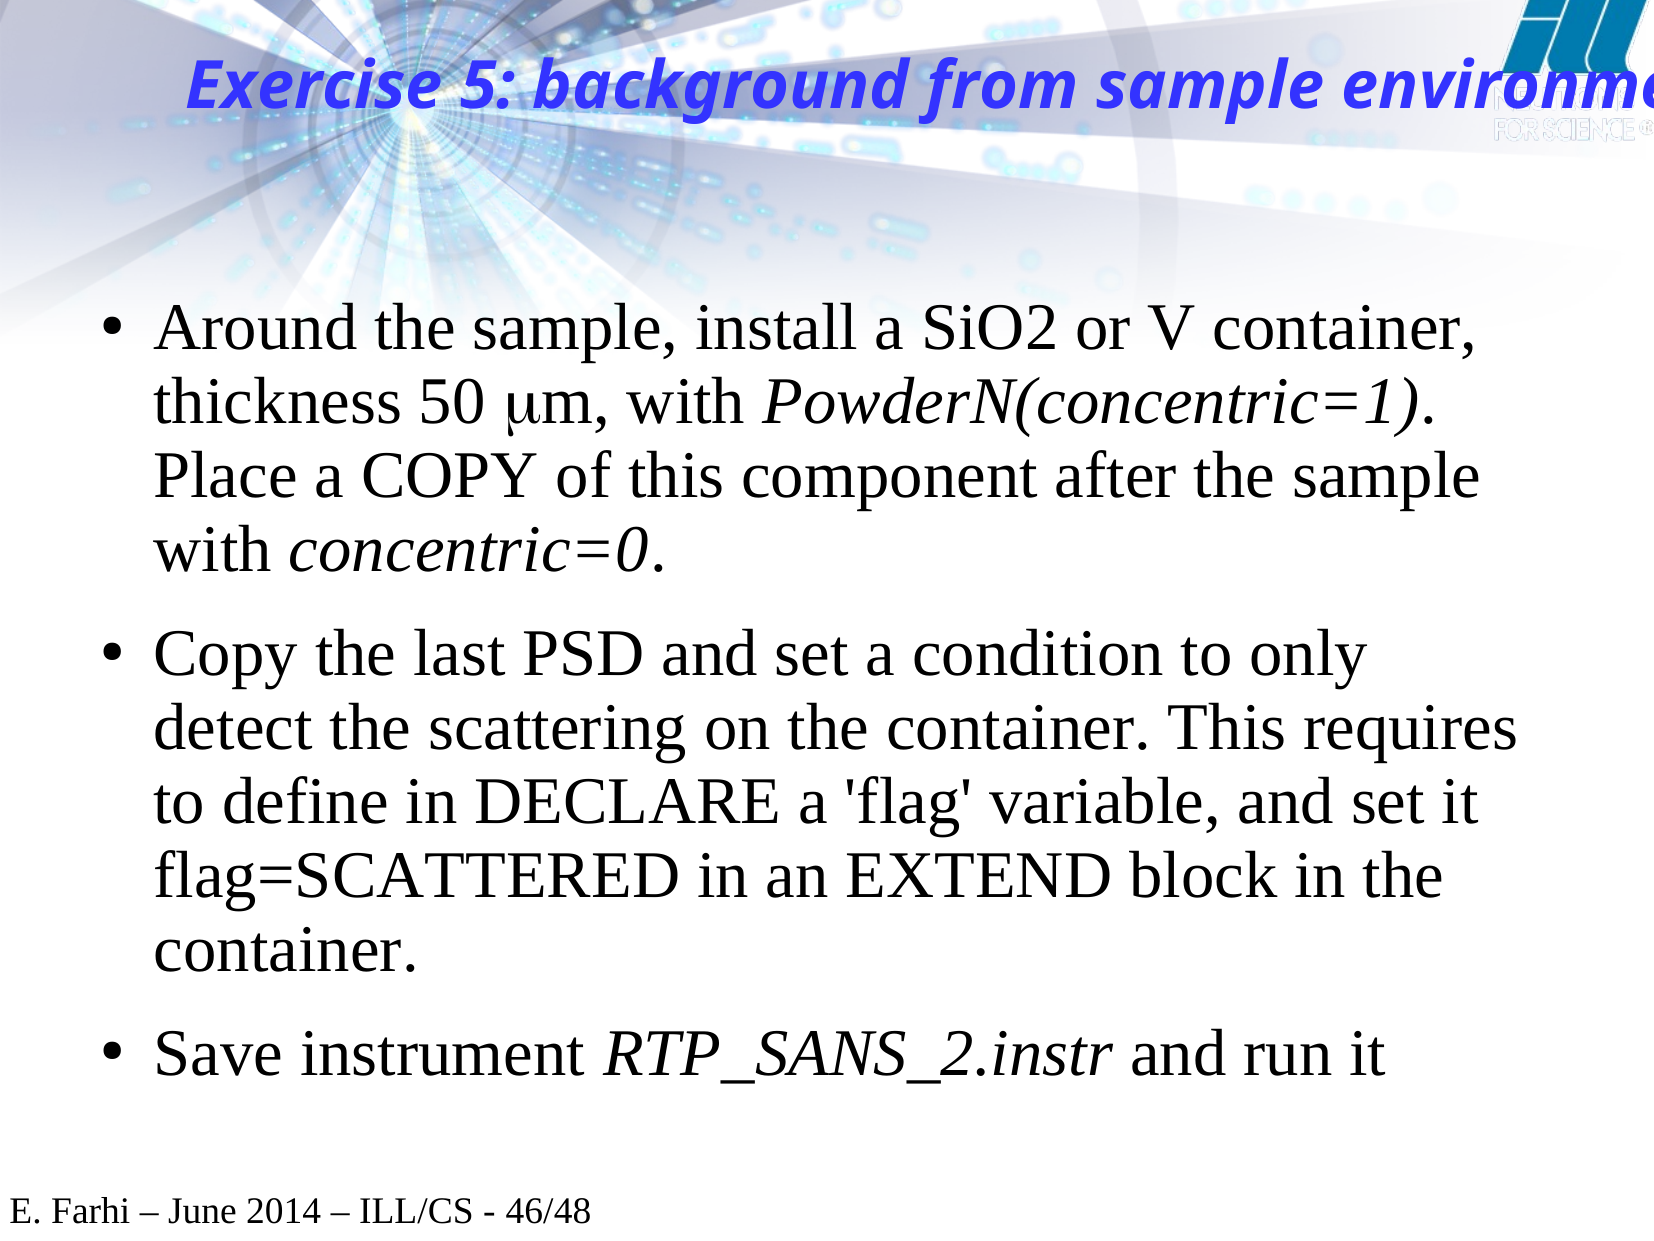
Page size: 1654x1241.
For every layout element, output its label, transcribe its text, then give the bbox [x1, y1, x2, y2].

list Around the sample, install a SiO2 or V container, thickness 50 mm, with PowderN(concentric=1). Place a COPY of this component after the sample with concentric=0. Copy the last PSD and set a condition to only detect the scattering on the container. This requires to define in DECLARE a 'flag' variable, and set it flag=SCATTERED in an EXTEND block in the container. Save instrument RTP_SANS_2.instr and run it [82, 290, 1538, 1104]
picture [0, 0, 1654, 355]
picture [1613, 72, 1622, 78]
text_box Exercise 5: background from sample environment [185, 37, 1461, 124]
